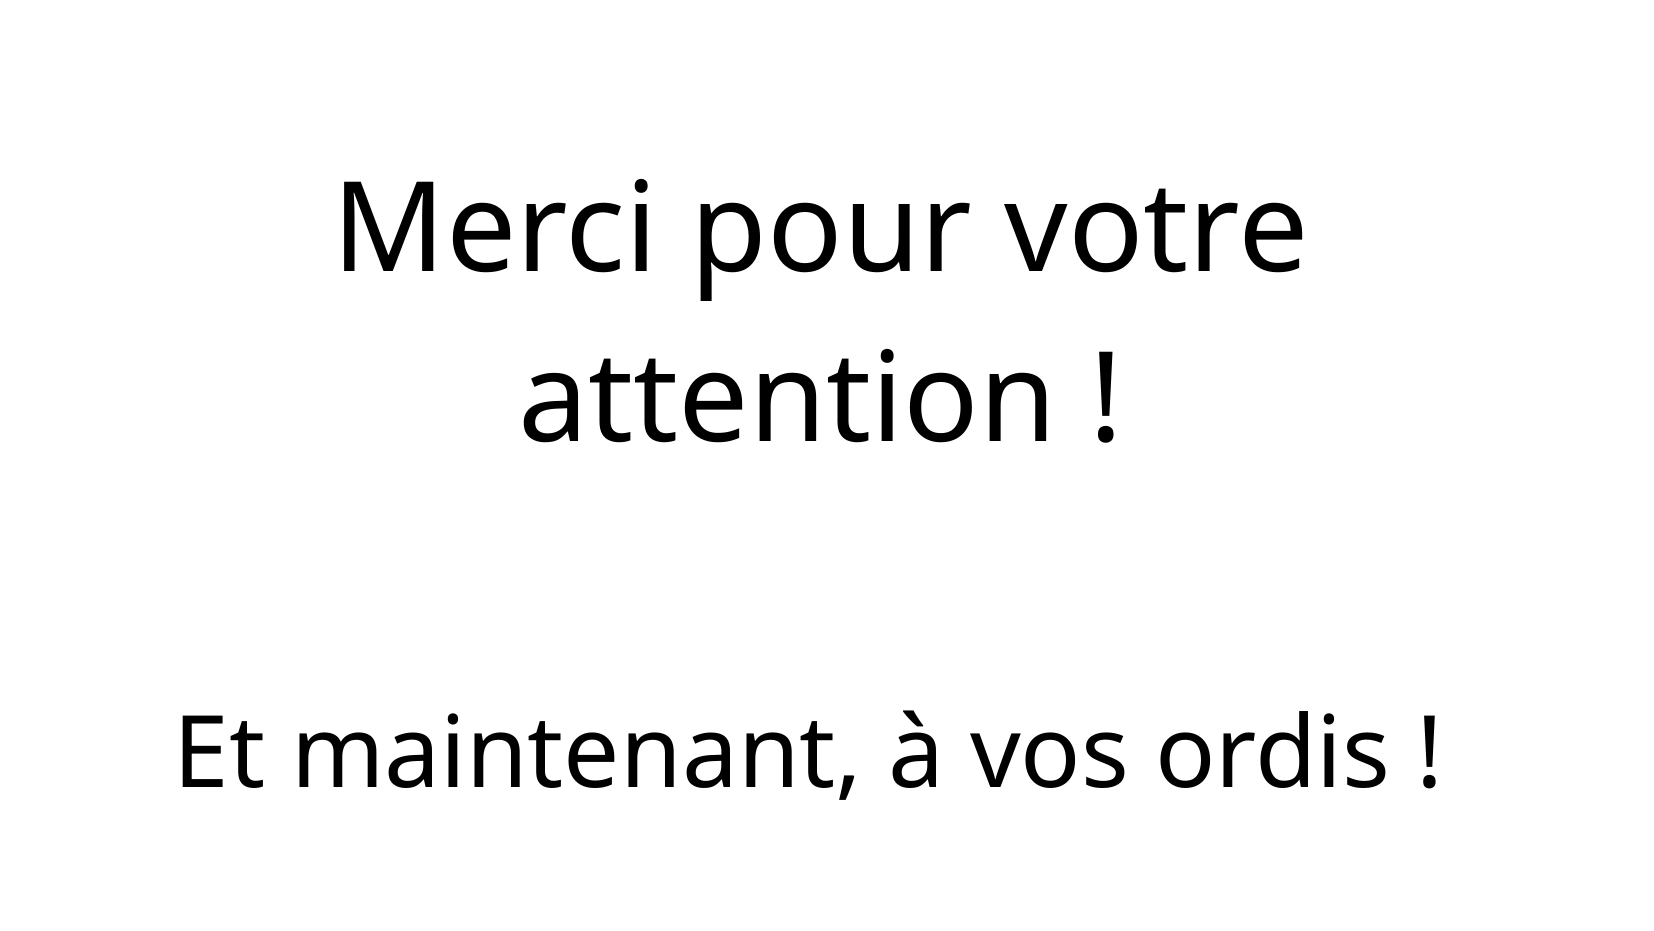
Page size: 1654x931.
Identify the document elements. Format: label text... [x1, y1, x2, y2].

text_box Merci pour votre attention ! [35, 129, 1607, 497]
text_box Et maintenant, à vos ordis ! [23, 673, 1595, 828]
